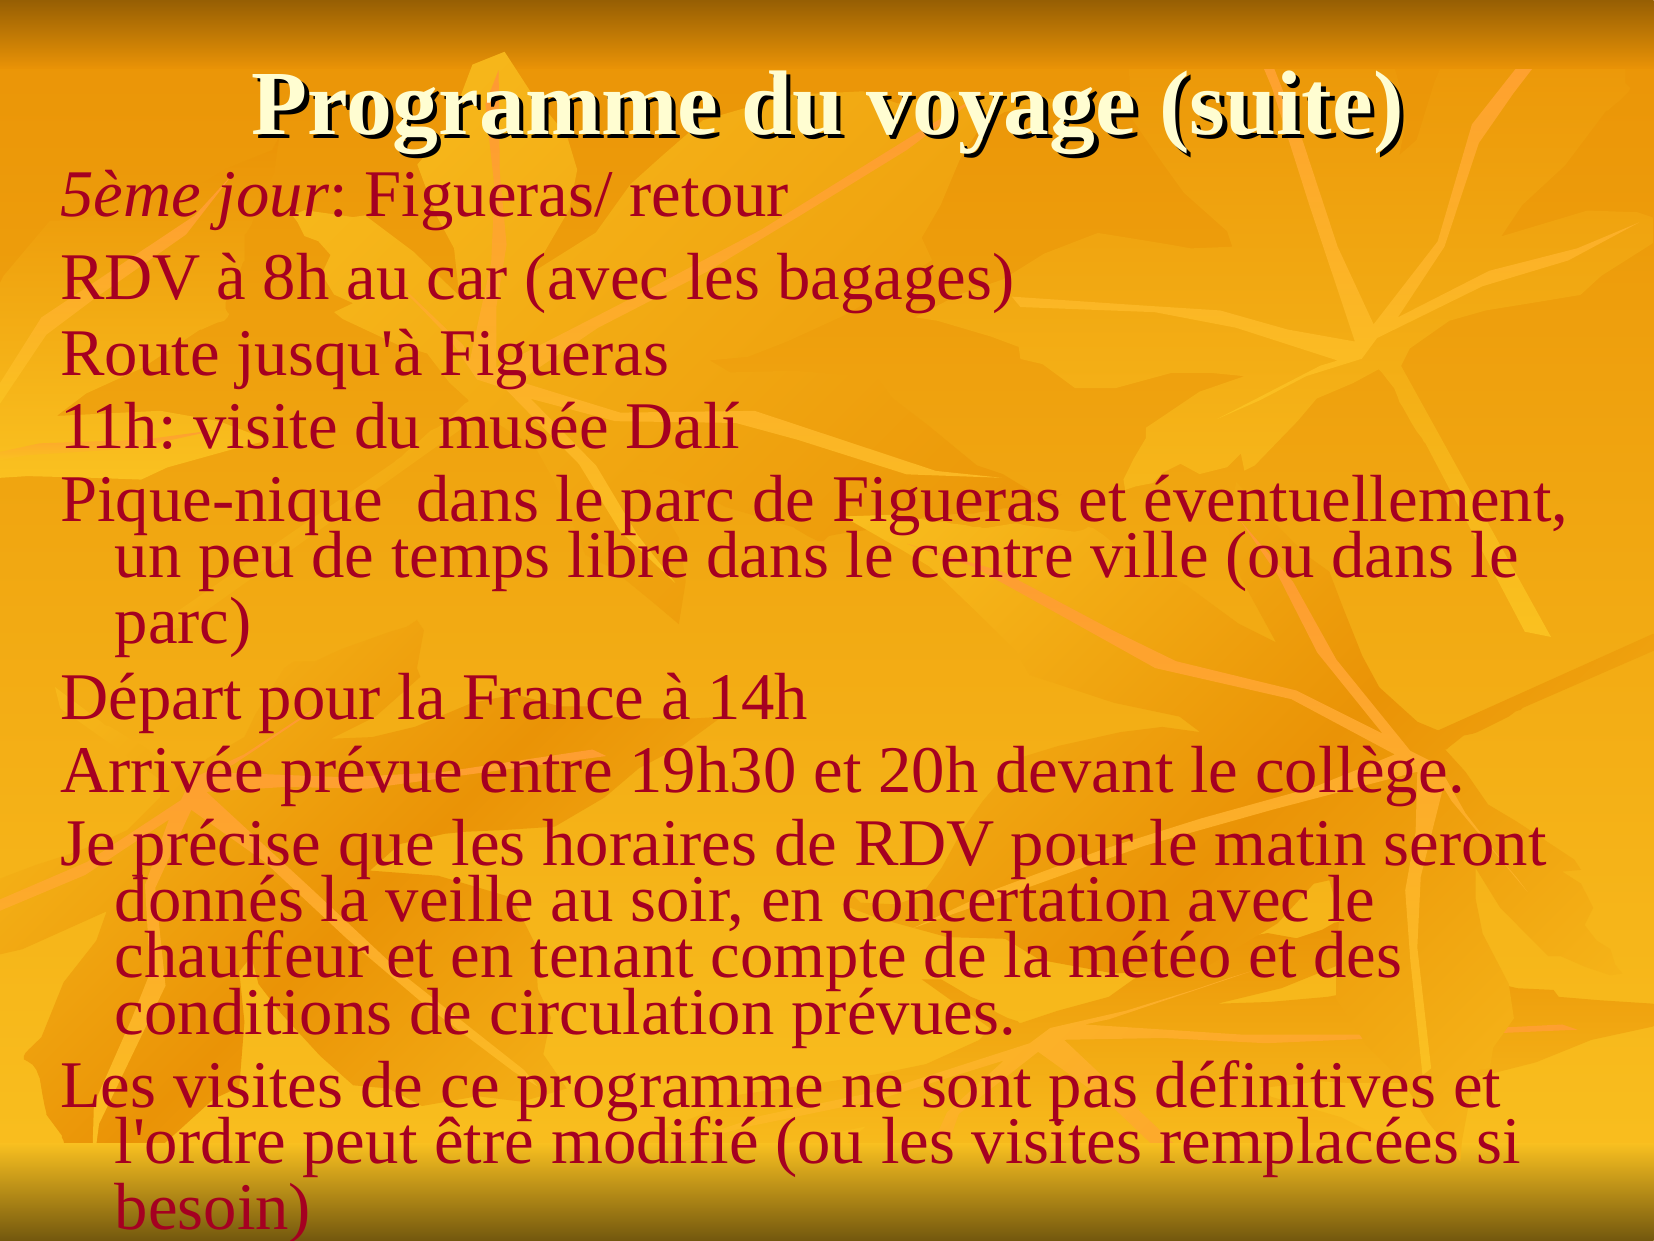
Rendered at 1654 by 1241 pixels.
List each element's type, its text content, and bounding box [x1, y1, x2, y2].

text_box 5ème jour: Figueras/ retour RDV à 8h au car (avec les bagages)‏ Route jusqu'à Figueras 11h: visite du musée Dalí Pique-nique dans le parc de Figueras et éventuellement, un peu de temps libre dans le centre ville (ou dans le parc)‏ Départ pour la France à 14h Arrivée prévue entre 19h30 et 20h devant le collège. Je précise que les horaires de RDV pour le matin seront donnés la veille au soir, en concertation avec le chauffeur et en tenant compte de la météo et des conditions de circulation prévues. Les visites de ce programme ne sont pas définitives et l'ordre peut être modifié (ou les visites remplacées si besoin)‏ [45, 164, 1609, 1232]
title Programme du voyage (suite)‏ [84, 0, 1573, 164]
